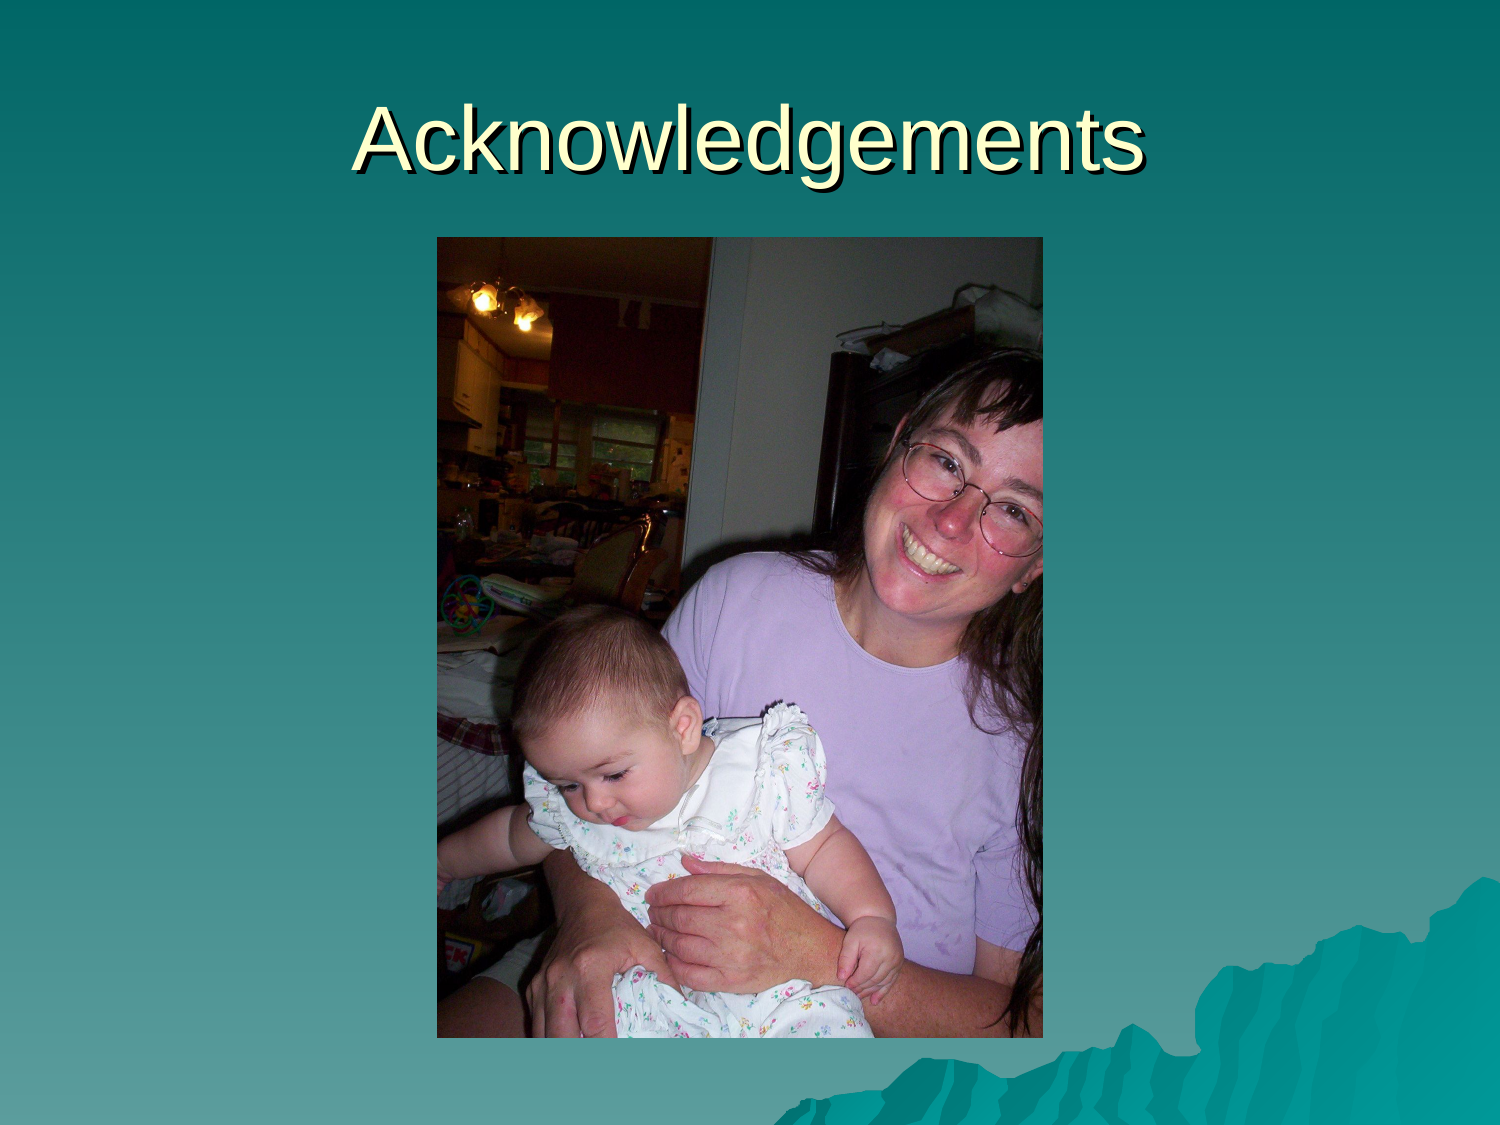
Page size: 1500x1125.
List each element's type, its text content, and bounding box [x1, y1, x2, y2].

picture [437, 237, 1043, 1038]
title Acknowledgements [75, 45, 1426, 233]
